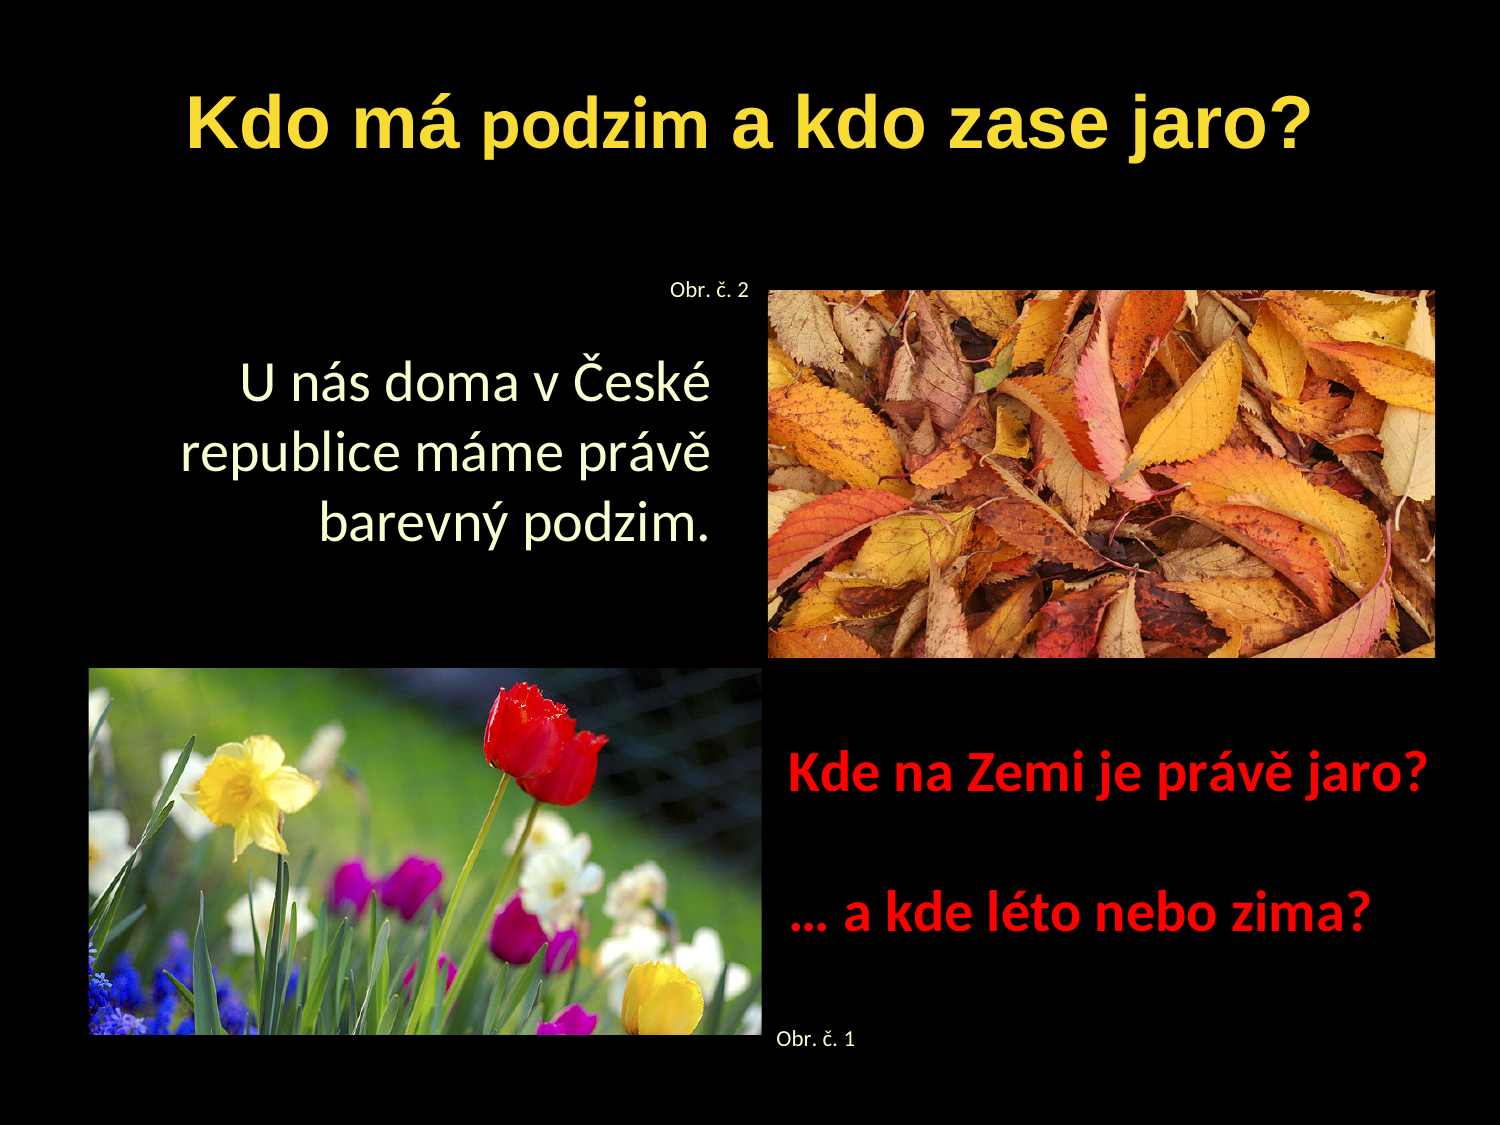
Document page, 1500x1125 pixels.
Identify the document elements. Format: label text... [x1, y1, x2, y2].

text_box Obr. č. 1 [761, 1015, 880, 1059]
text_box U nás doma v České republice máme právě barevný podzim. [76, 335, 727, 631]
title Kdo má podzim a kdo zase jaro? [76, 66, 1424, 185]
text_box Obr. č. 2 [655, 267, 774, 311]
picture [767, 290, 1436, 658]
picture [88, 668, 762, 1035]
text_box Kde na Zemi je právě jaro? … a kde léto nebo zima? [773, 725, 1447, 951]
